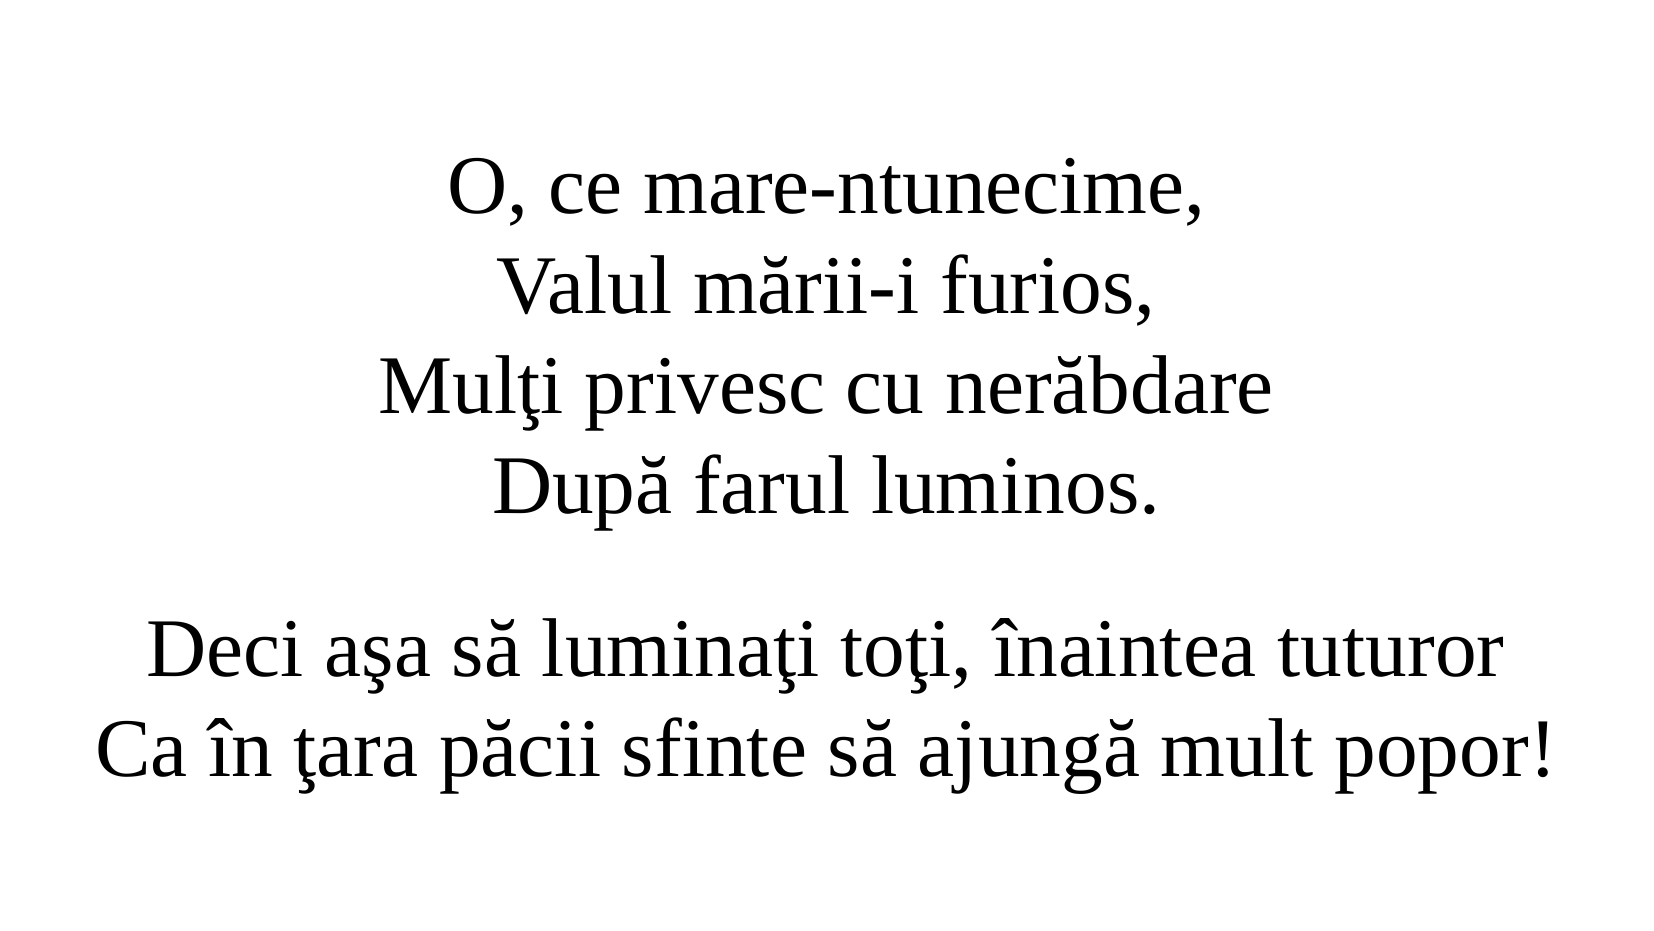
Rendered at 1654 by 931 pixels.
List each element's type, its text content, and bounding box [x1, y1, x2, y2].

subtitle O, ce mare-ntunecime, Valul mării-i furios, Mulţi privesc cu nerăbdare După farul luminos. Deci aşa să luminaţi toţi, înaintea tuturor Ca în ţara păcii sfinte să ajungă mult popor! [0, 123, 1654, 807]
